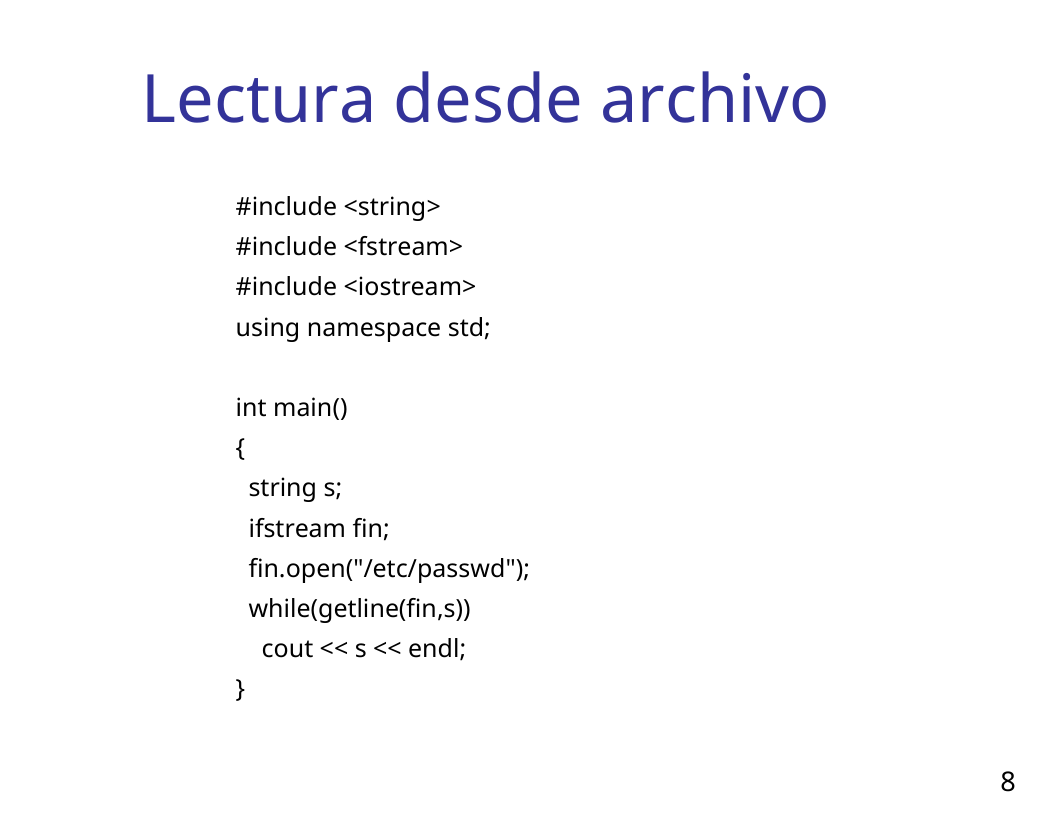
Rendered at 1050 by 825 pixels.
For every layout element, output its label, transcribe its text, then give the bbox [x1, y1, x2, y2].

list #include <string> #include <fstream> #include <iostream> using namespace std; int main() { string s; ifstream fin; fin.open("/etc/passwd"); while(getline(fin,s)) cout << s << endl; } [224, 183, 1024, 769]
title Lectura desde archivo [131, 27, 1026, 148]
